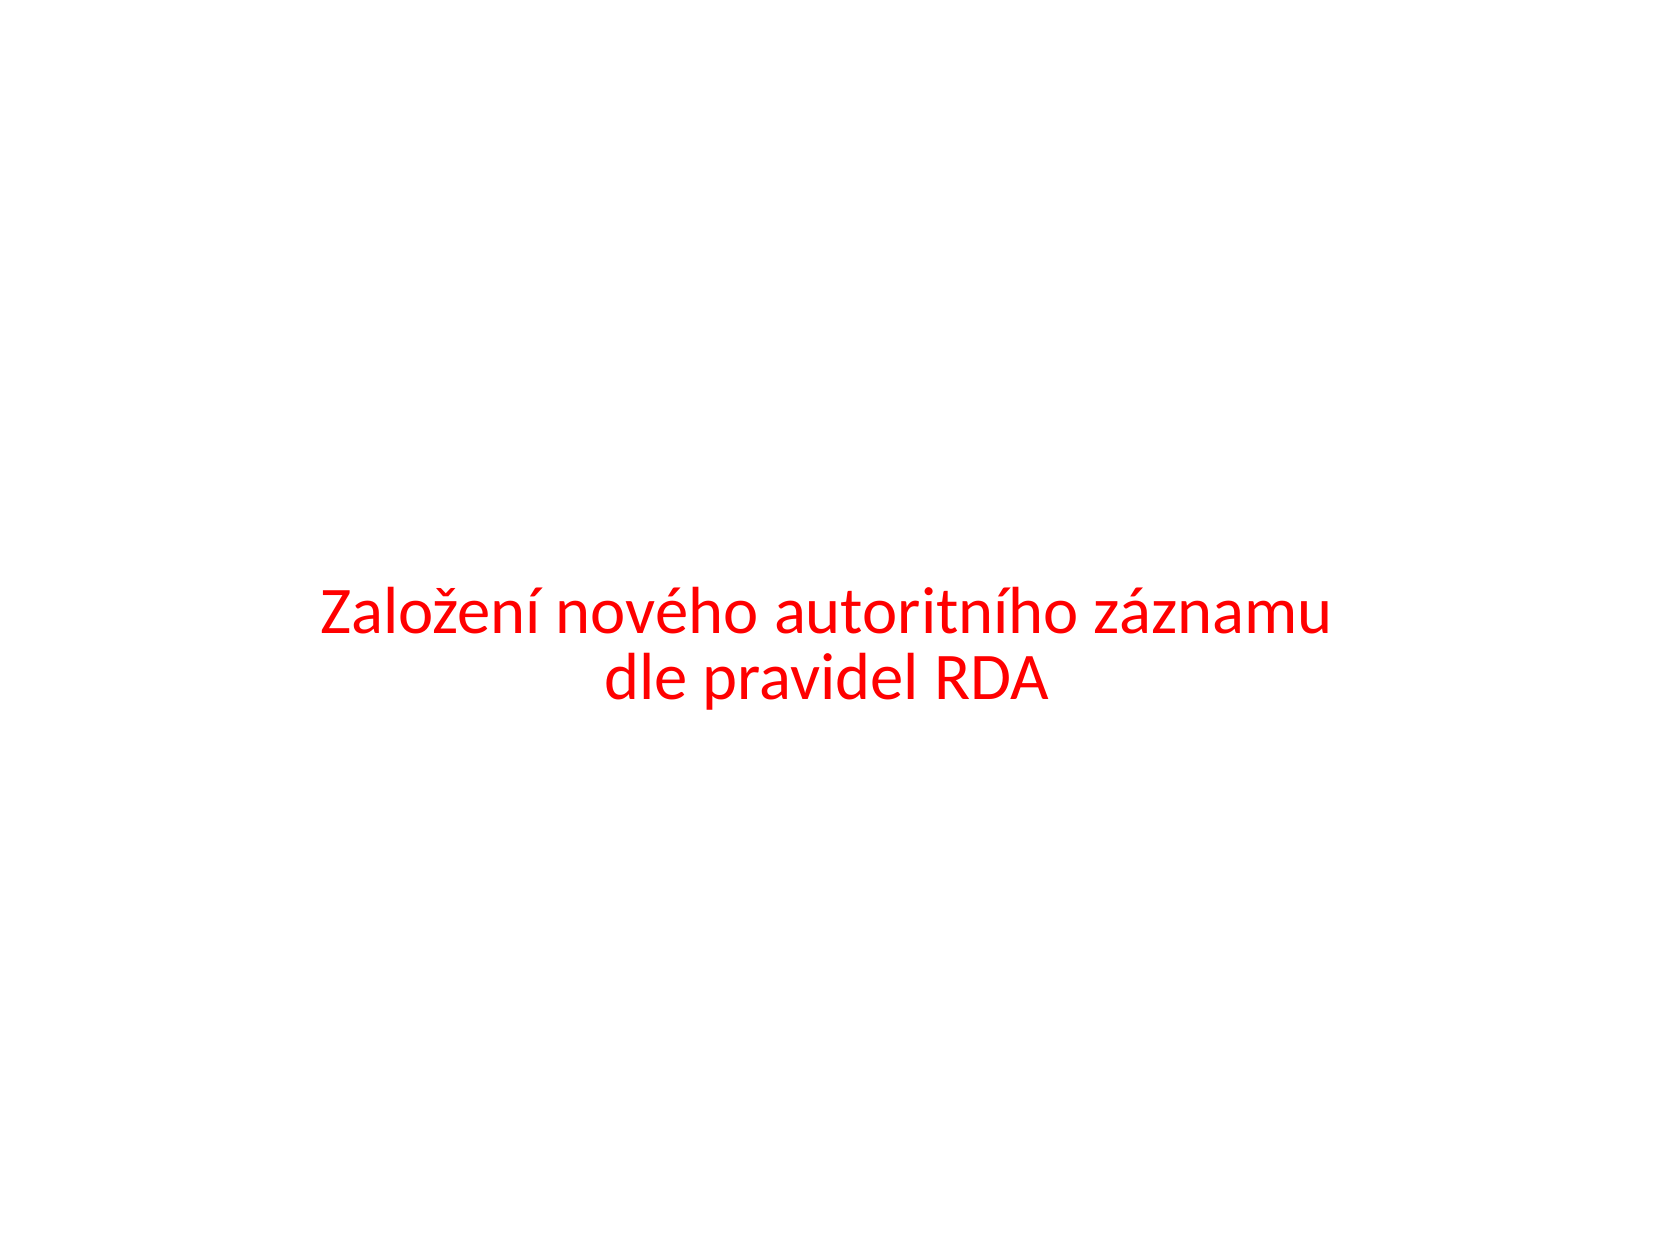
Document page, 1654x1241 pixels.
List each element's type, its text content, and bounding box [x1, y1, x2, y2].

subtitle Založení nového autoritního záznamu dle pravidel RDA [82, 290, 1571, 1010]
